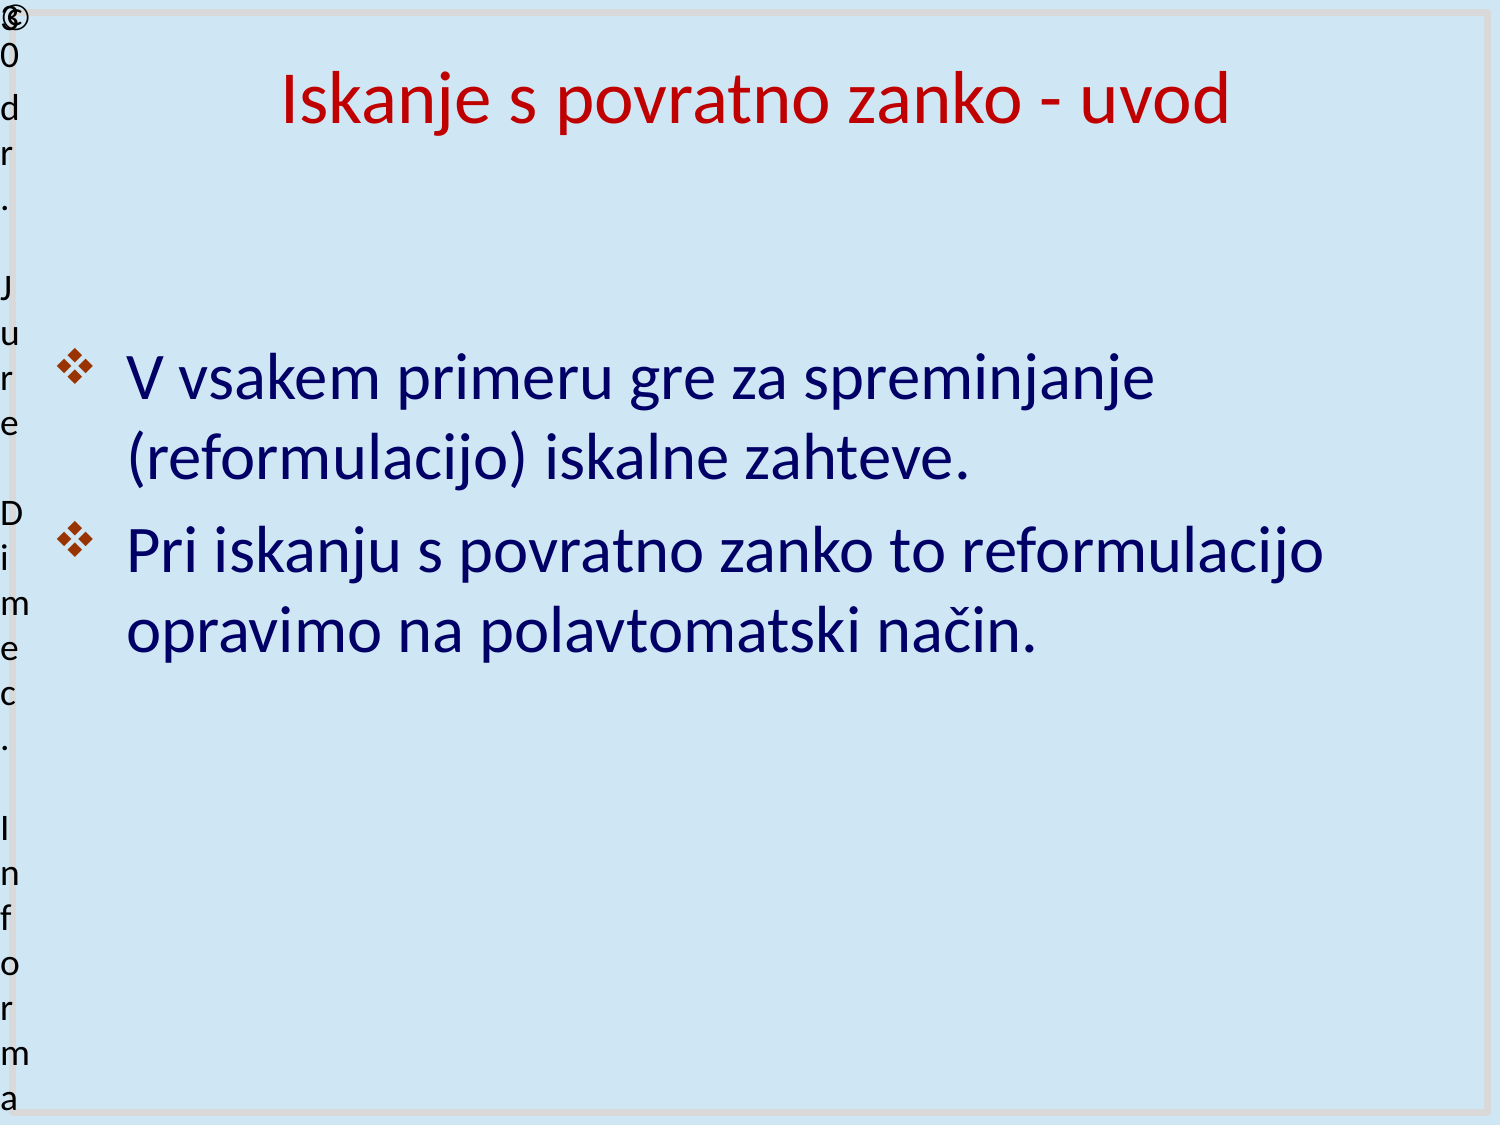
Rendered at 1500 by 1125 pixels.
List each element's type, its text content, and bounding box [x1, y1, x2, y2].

list V vsakem primeru gre za spreminjanje (reformulacijo) iskalne zahteve. Pri iskanju s povratno zanko to reformulacijo opravimo na polavtomatski način. [37, 324, 1475, 1050]
title Iskanje s povratno zanko - uvod [37, 37, 1475, 150]
